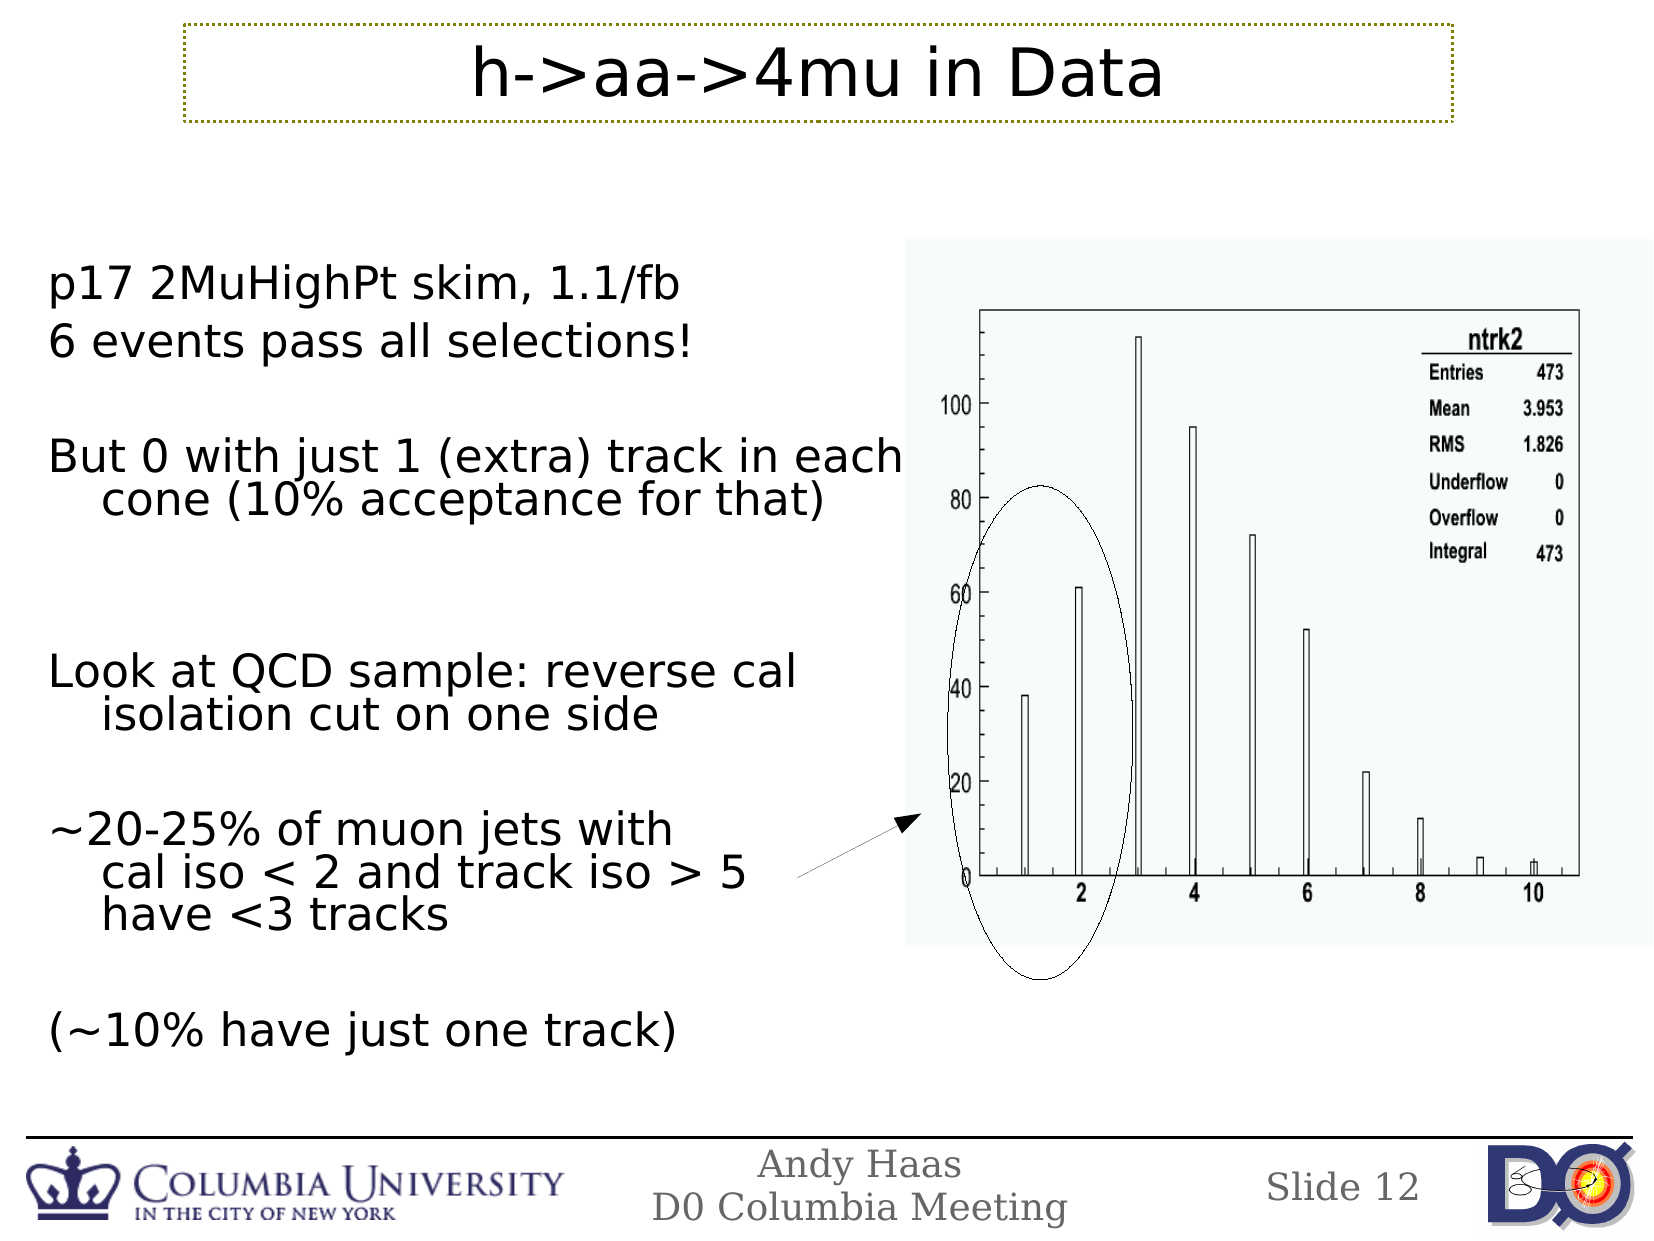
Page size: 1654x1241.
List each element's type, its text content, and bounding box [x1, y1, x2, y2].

title h->aa->4mu in Data [184, 24, 1453, 122]
list p17 2MuHighPt skim, 1.1/fb 6 events pass all selections! But 0 with just 1 (extra) track in each cone (10% acceptance for that) Look at QCD sample: reverse cal isolation cut on one side ~20-25% of muon jets with cal iso < 2 and track iso > 5 have <3 tracks (~10% have just one track) [30, 140, 963, 1125]
picture [963, 239, 1654, 947]
picture [1479, 1140, 1639, 1233]
picture [26, 1146, 565, 1220]
